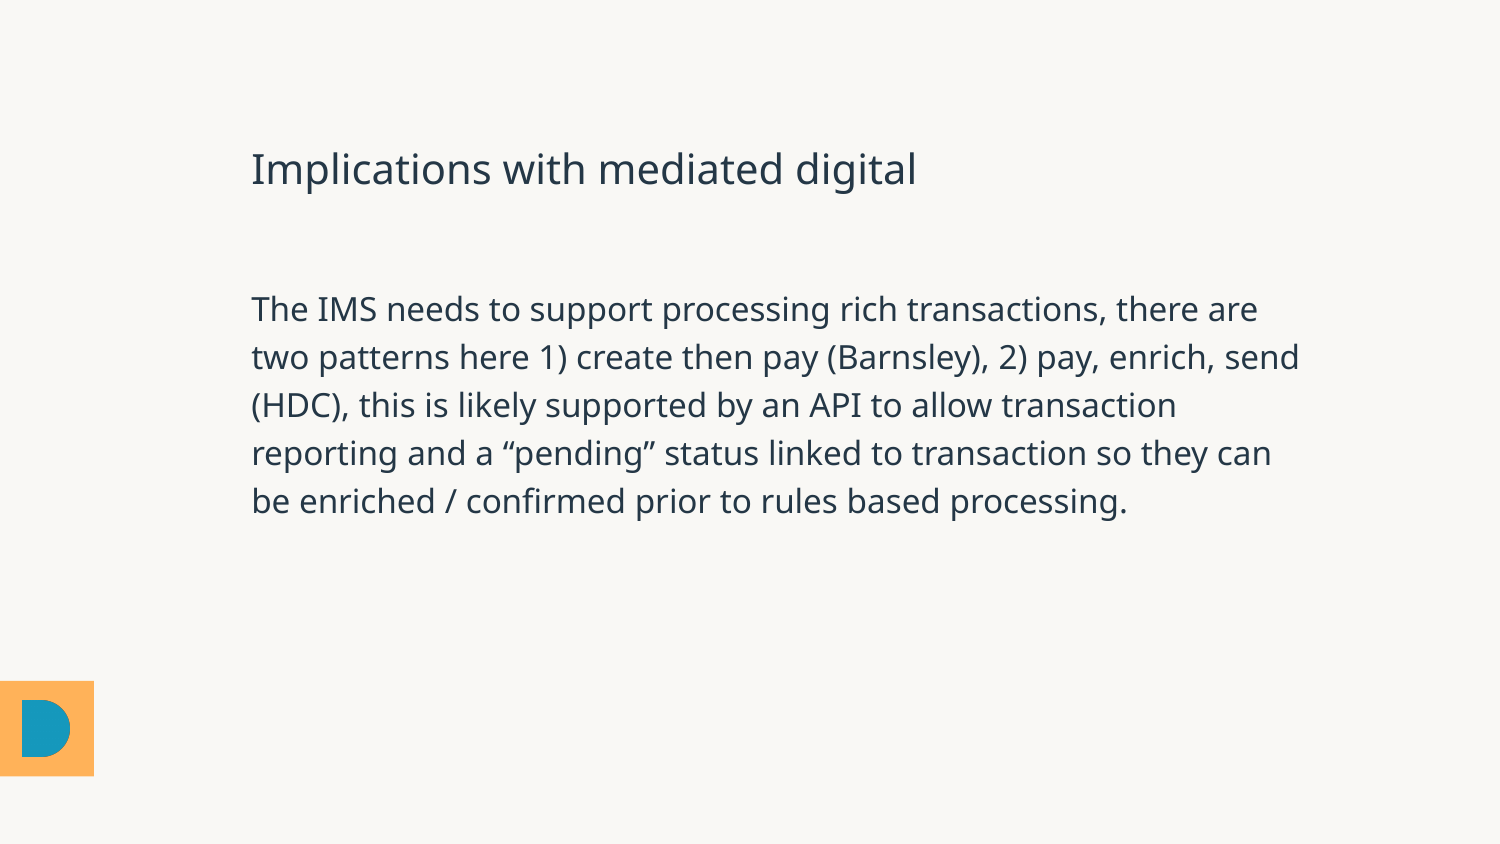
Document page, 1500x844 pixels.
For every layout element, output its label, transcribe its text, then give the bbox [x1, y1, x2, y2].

picture [22, 700, 70, 757]
title Implications with mediated digital [236, 118, 1329, 238]
list The IMS needs to support processing rich transactions, there are two patterns here 1) create then pay (Barnsley), 2) pay, enrich, send (HDC), this is likely supported by an API to allow transaction reporting and a “pending” status linked to transaction so they can be enriched / confirmed prior to rules based processing. [236, 265, 1329, 681]
